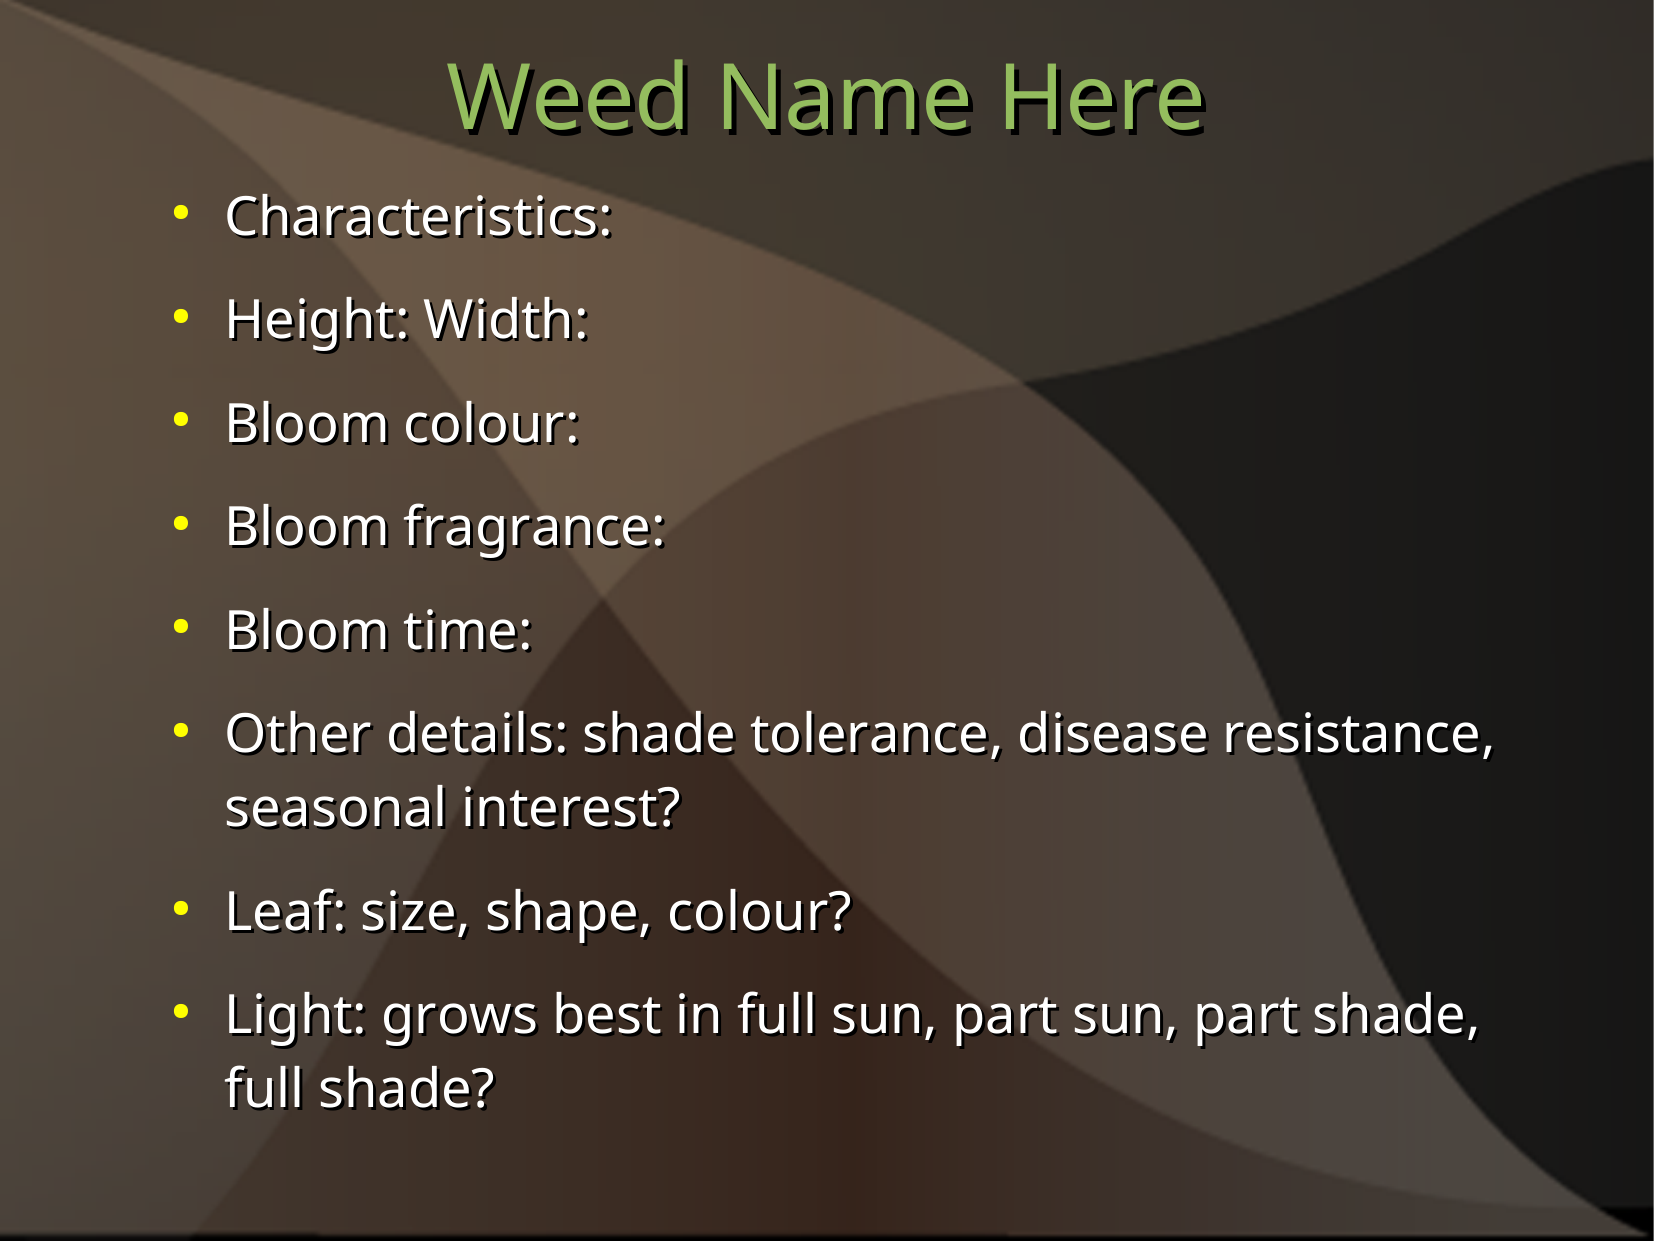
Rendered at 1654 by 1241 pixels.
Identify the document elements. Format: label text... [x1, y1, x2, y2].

picture [0, 0, 1654, 1241]
list Characteristics: Height: Width: Bloom colour: Bloom fragrance: Bloom time: Other details: shade tolerance, disease resistance, seasonal interest? Leaf: size, shape, colour? Light: grows best in full sun, part sun, part shade, full shade? [82, 177, 1571, 1205]
title Weed Name Here [82, 34, 1571, 155]
